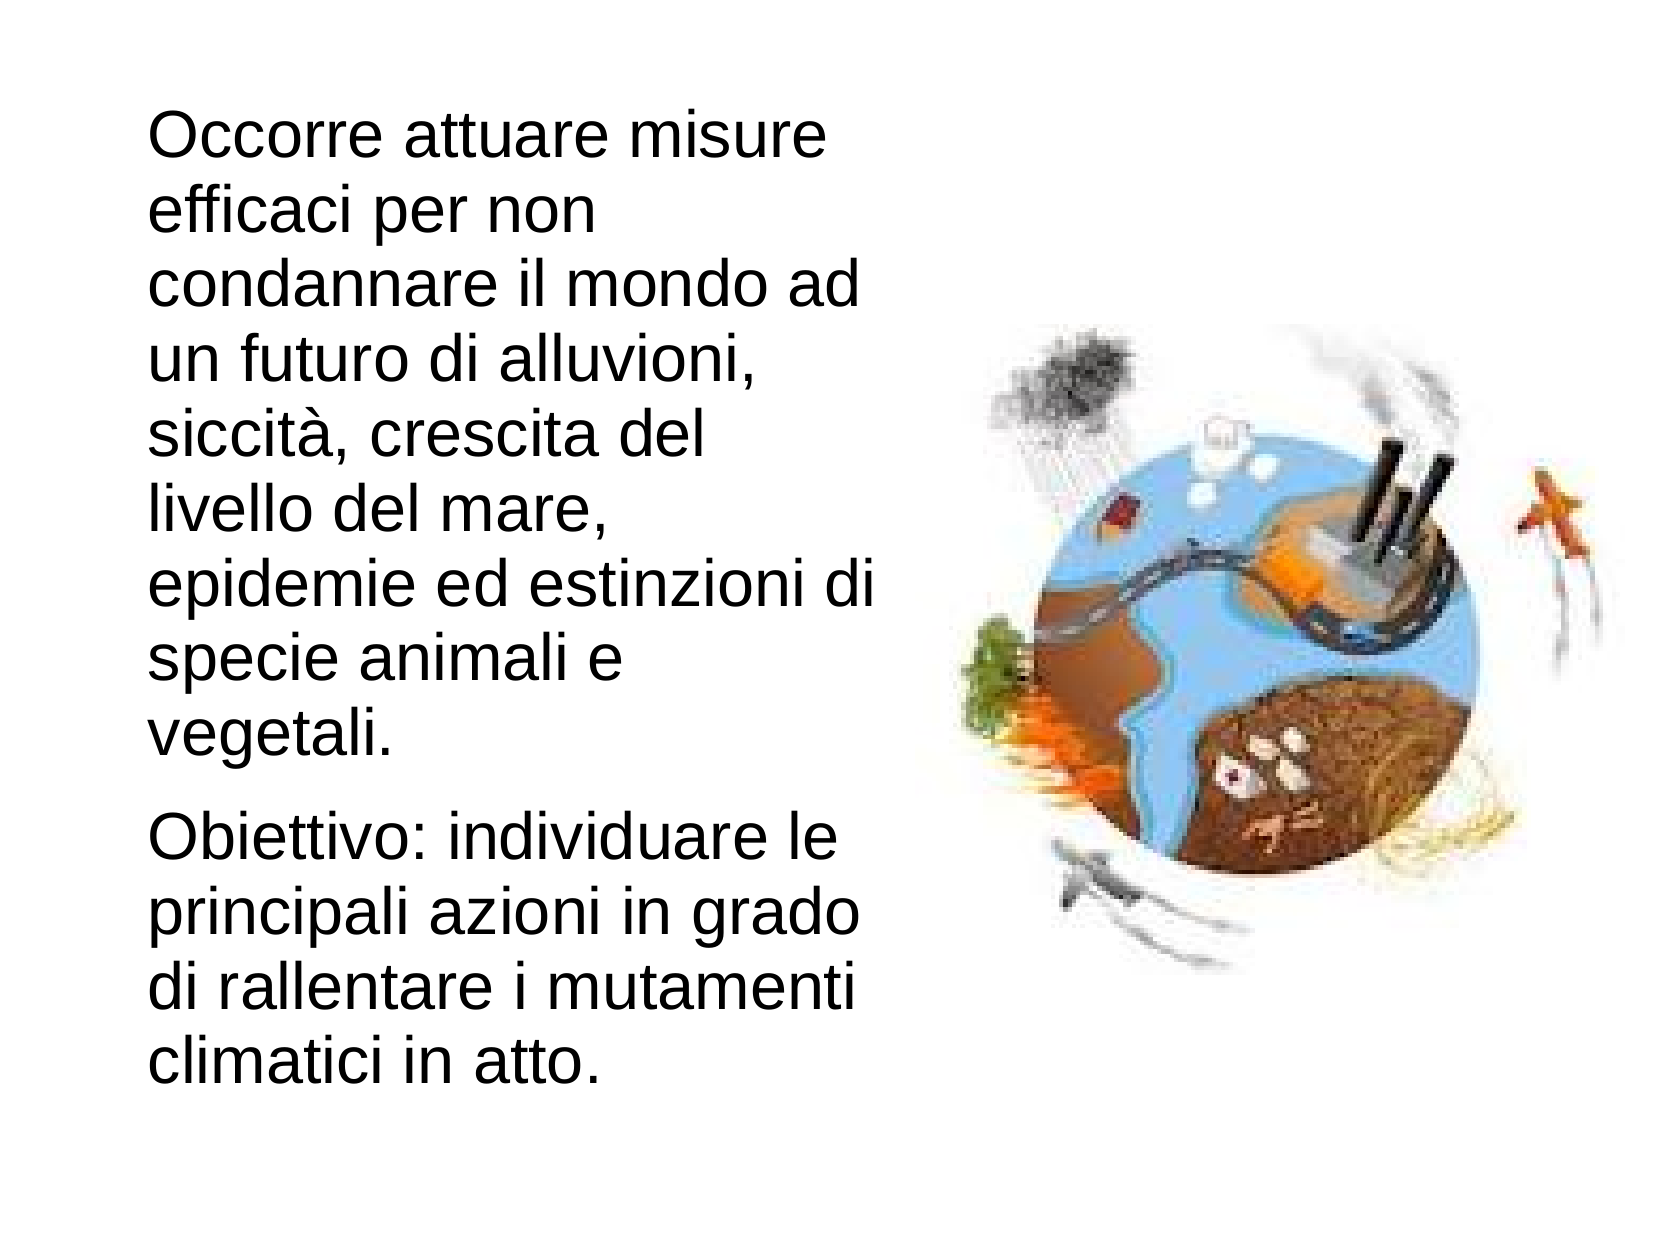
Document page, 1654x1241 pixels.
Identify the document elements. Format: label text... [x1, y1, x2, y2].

picture [915, 324, 1625, 975]
list Occorre attuare misure efficaci per non condannare il mondo ad un futuro di alluvioni, siccità, crescita del livello del mare, epidemie ed estinzioni di specie animali e vegetali. Obiettivo: individuare le principali azioni in grado di rallentare i mutamenti climatici in atto. [76, 96, 886, 1099]
